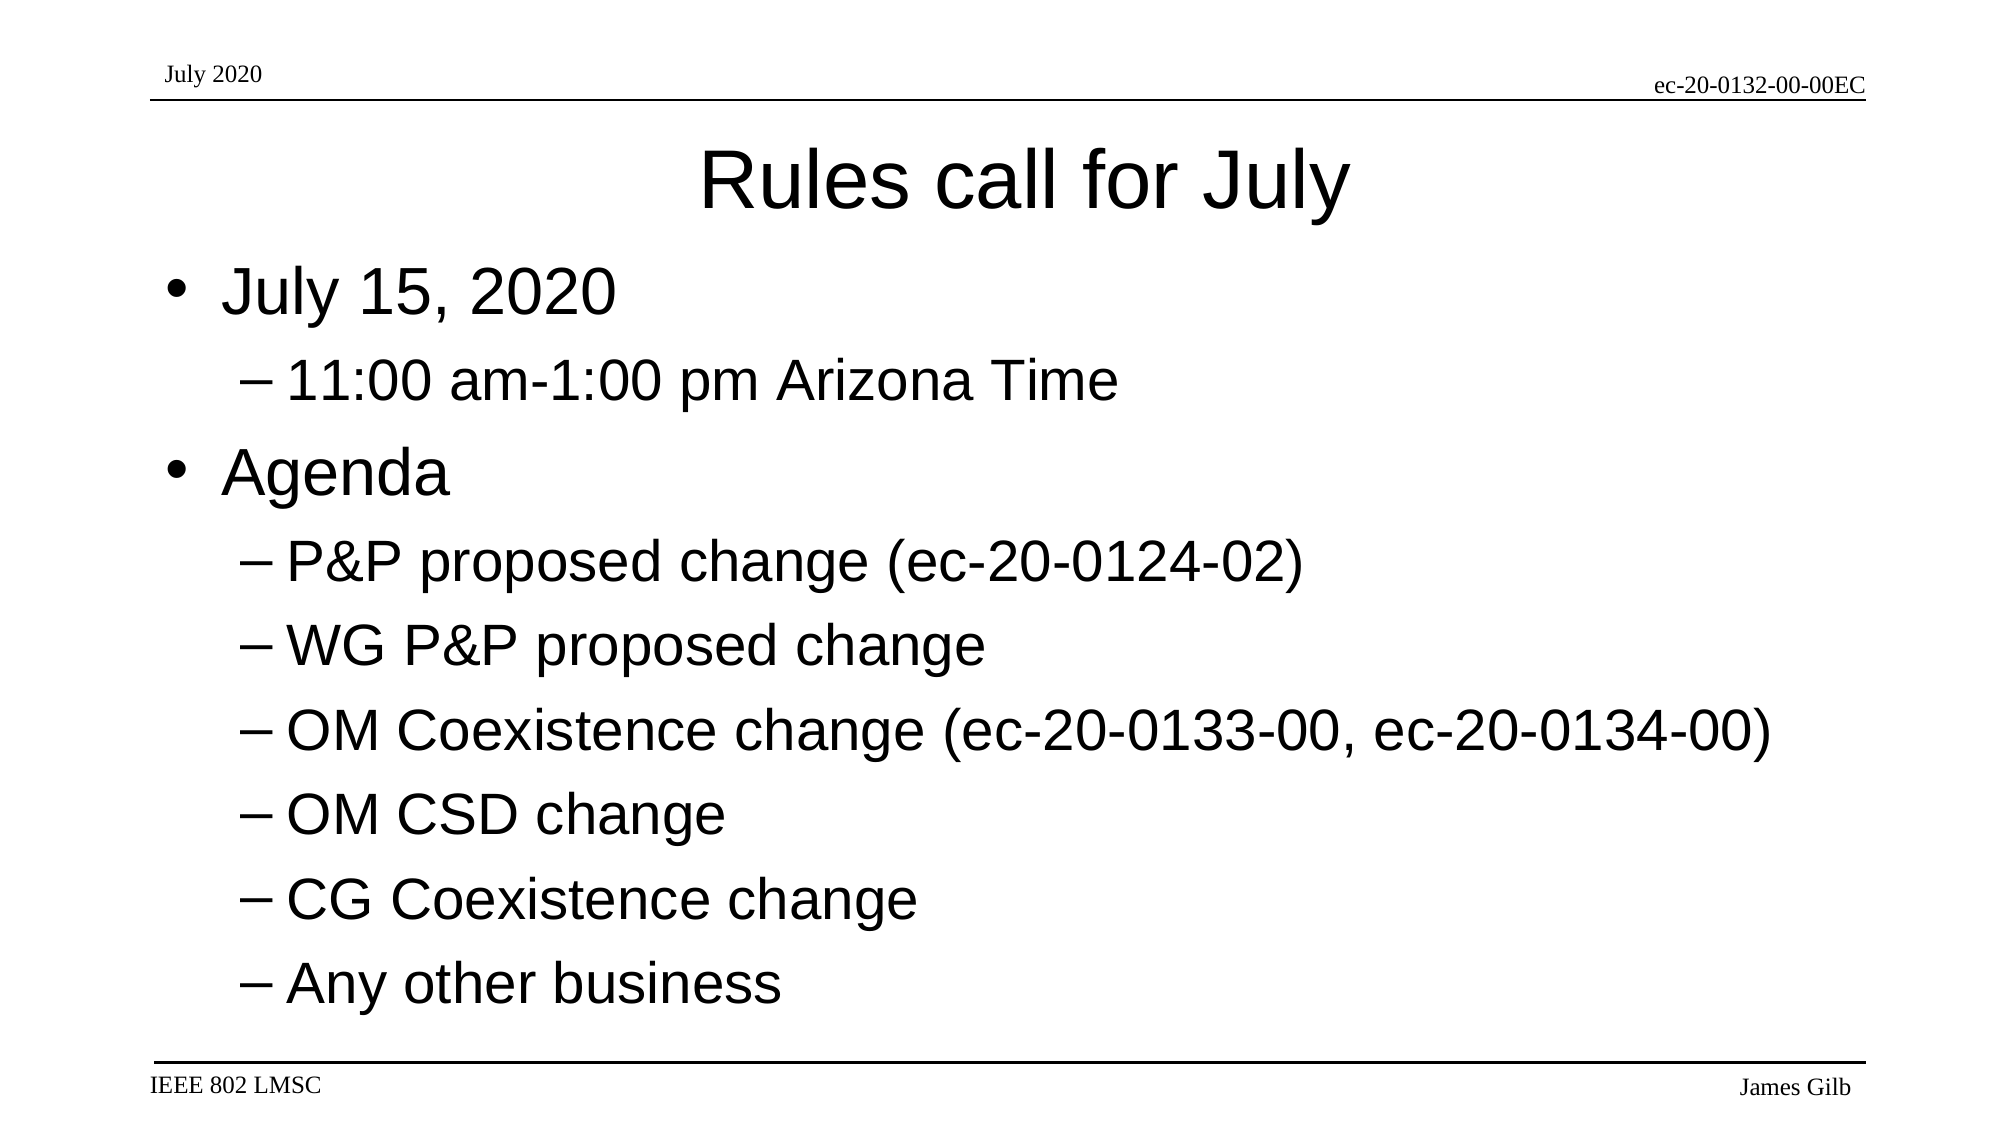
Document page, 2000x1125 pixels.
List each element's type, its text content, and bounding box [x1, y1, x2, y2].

list July 15, 2020 11:00 am-1:00 pm Arizona Time Agenda P&P proposed change (ec-20-0124-02) WG P&P proposed change OM Coexistence change (ec-20-0133-00, ec-20-0134-00) OM CSD change CG Coexistence change Any other business [149, 239, 1900, 1051]
title Rules call for July [149, 112, 1900, 238]
